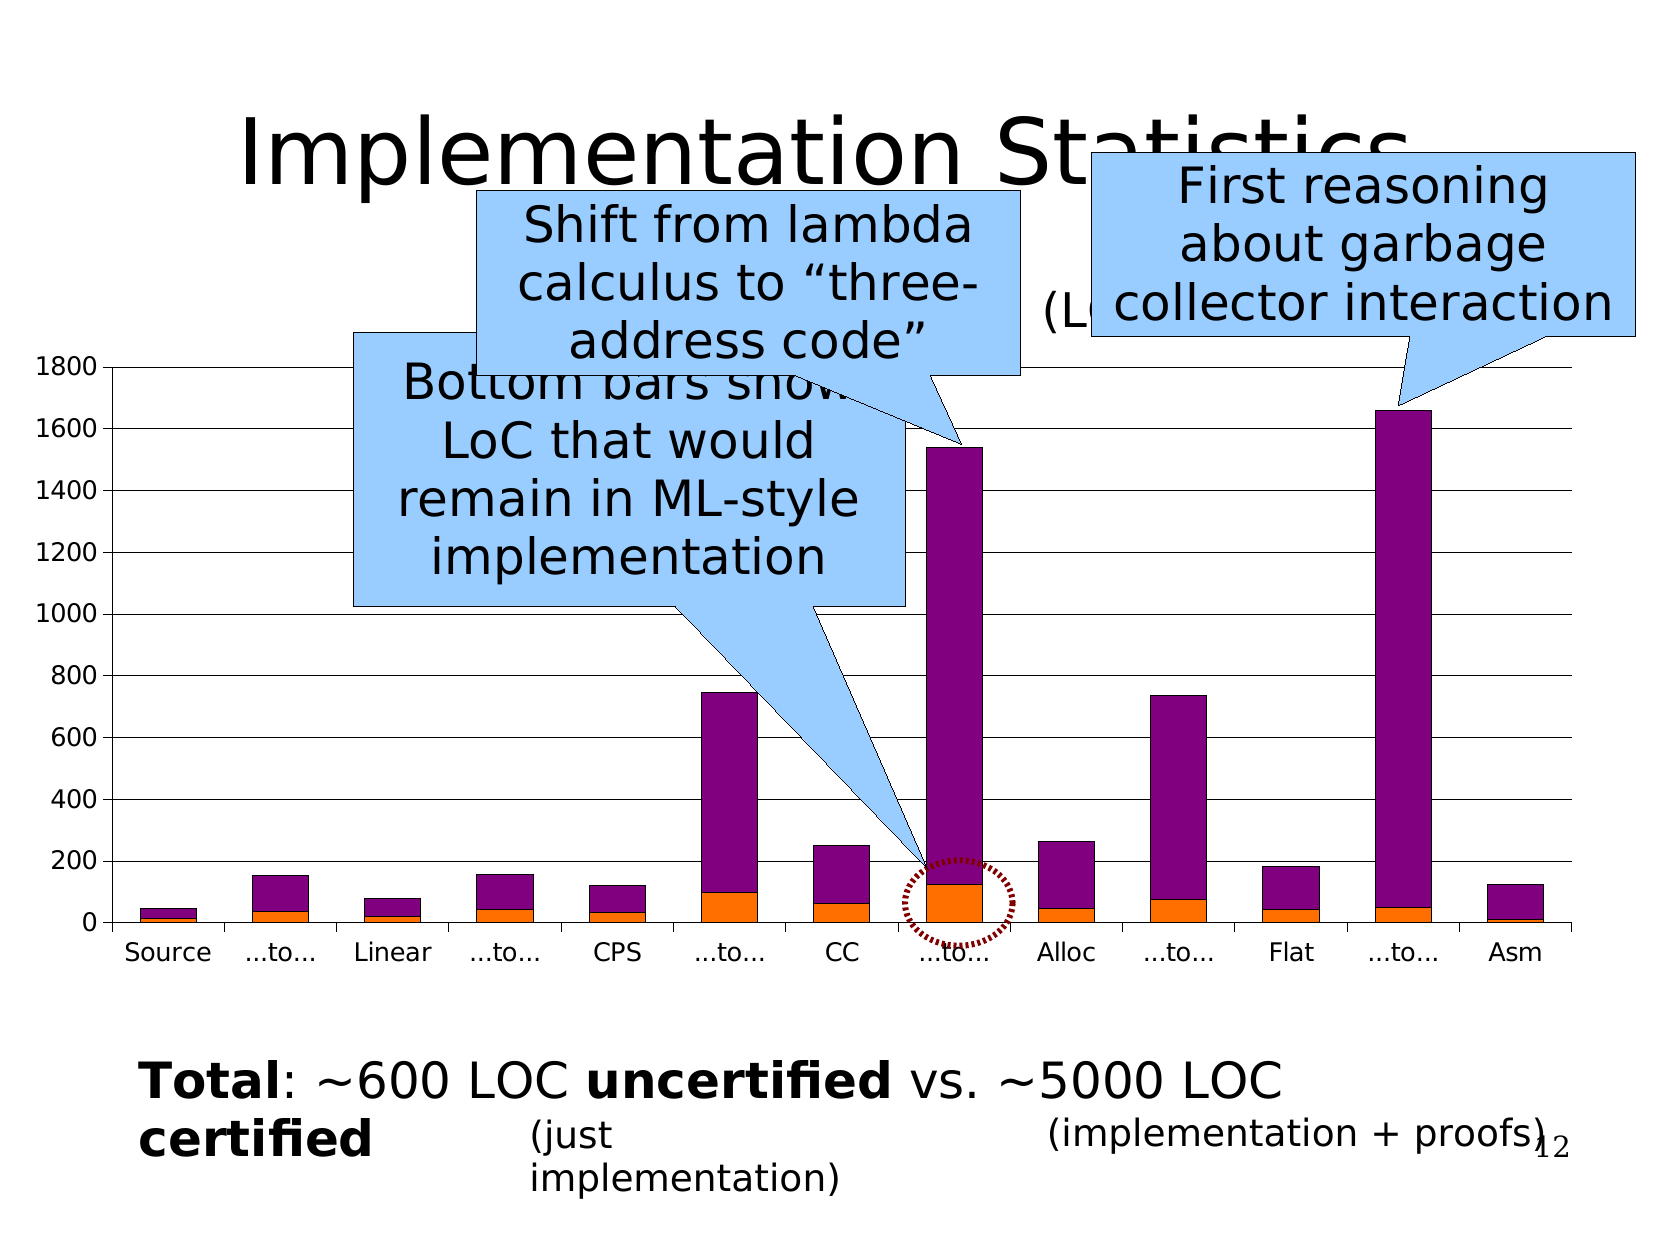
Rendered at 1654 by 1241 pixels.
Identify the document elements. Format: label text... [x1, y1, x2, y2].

text_box First reasoning about garbage collector interaction [1091, 152, 1636, 406]
text_box (implementation + proofs) [1032, 1104, 1566, 1163]
title Implementation Statistics [82, 49, 1571, 253]
text_box Bottom bars show LoC that would remain in ML-style implementation [353, 332, 928, 869]
chart [2, 253, 1604, 982]
text_box (just implementation) [514, 1106, 951, 1165]
text_box Shift from lambda calculus to “three-address code” [476, 190, 1021, 445]
text_box Total: ~600 LOC uncertified vs. ~5000 LOC certified [123, 1044, 1530, 1118]
